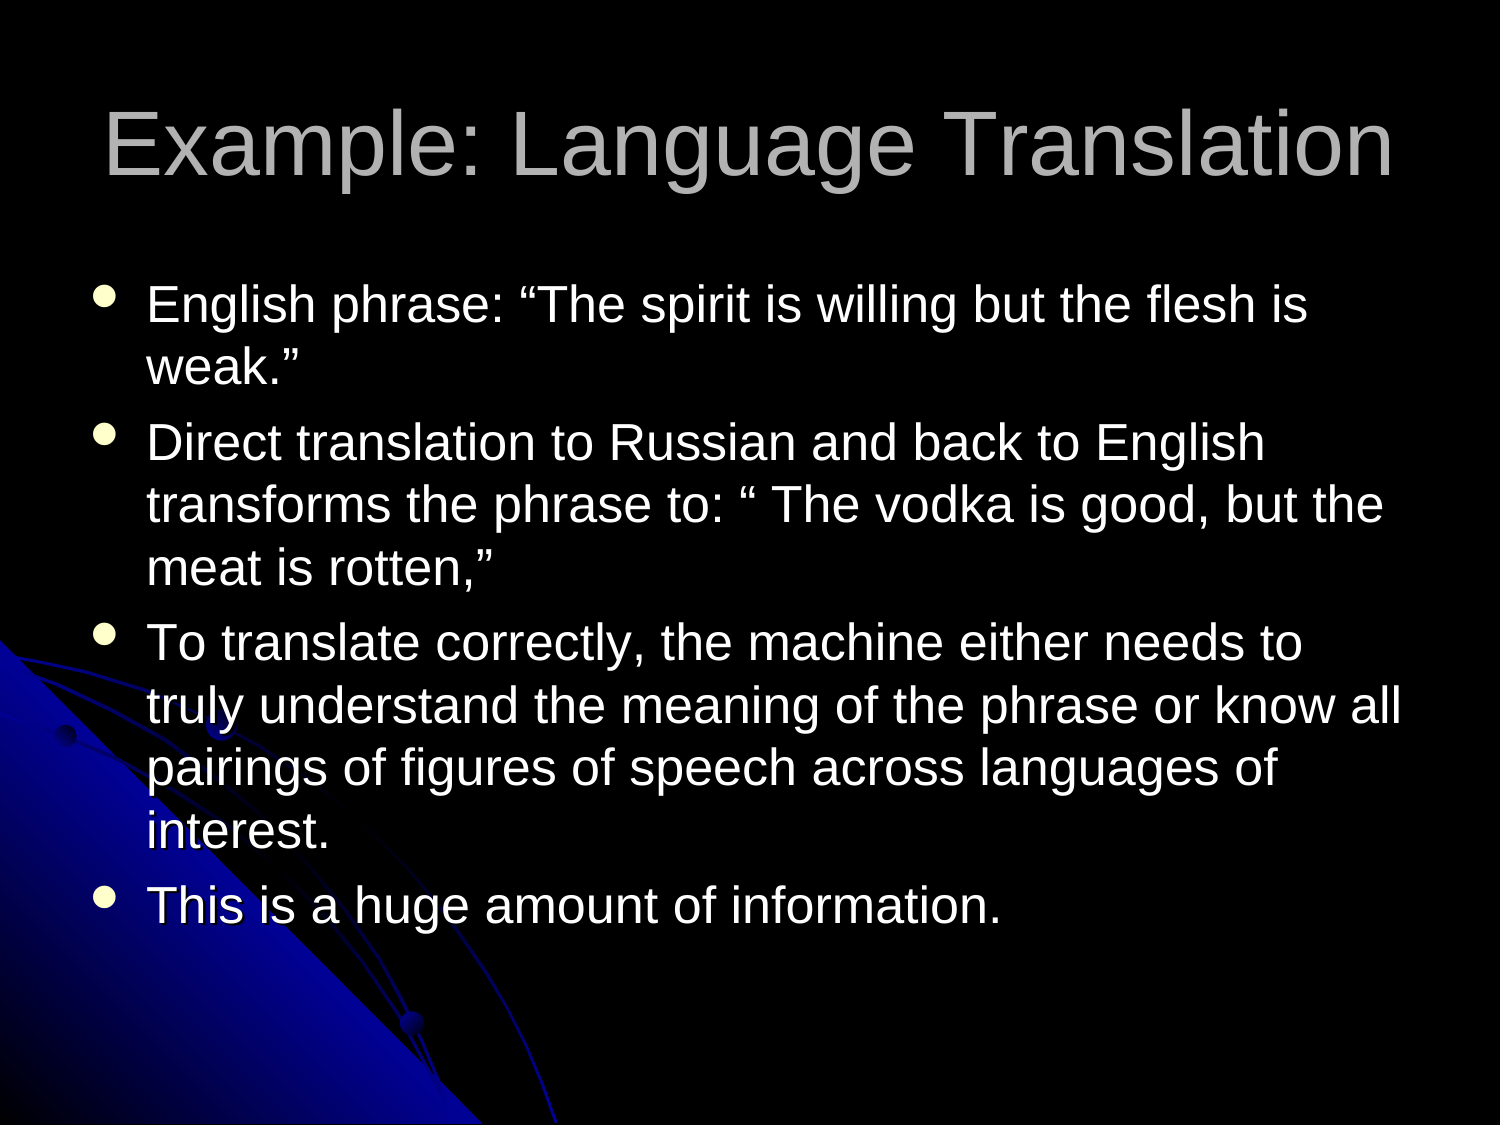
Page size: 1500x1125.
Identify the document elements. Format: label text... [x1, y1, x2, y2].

title Example: Language Translation [75, 45, 1426, 233]
list English phrase: “The spirit is willing but the flesh is weak.” Direct translation to Russian and back to English transforms the phrase to: “ The vodka is good, but the meat is rotten,” To translate correctly, the machine either needs to truly understand the meaning of the phrase or know all pairings of figures of speech across languages of interest. This is a huge amount of information. [75, 262, 1426, 1006]
